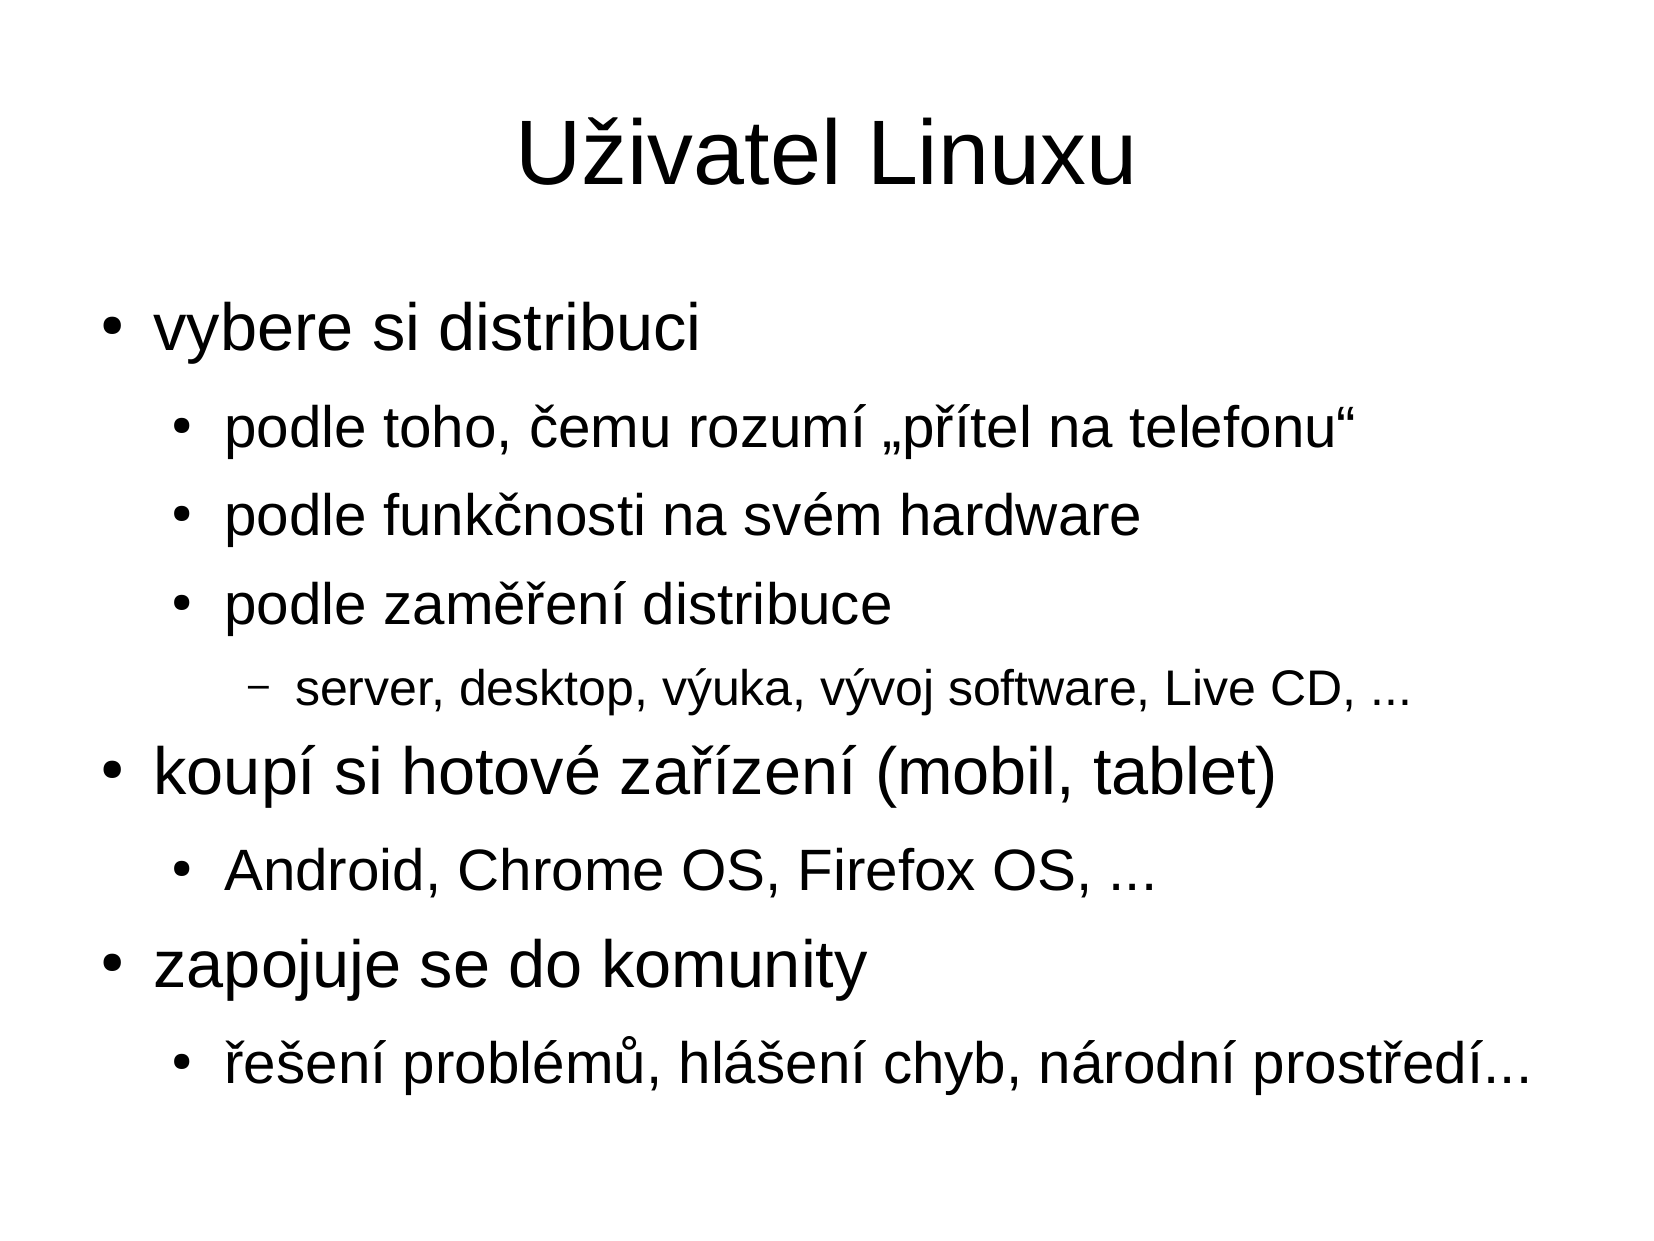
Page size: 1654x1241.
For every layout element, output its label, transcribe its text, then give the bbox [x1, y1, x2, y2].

title Uživatel Linuxu [82, 56, 1571, 250]
list vybere si distribuci podle toho, čemu rozumí „přítel na telefonu“ podle funkčnosti na svém hardware podle zaměření distribuce server, desktop, výuka, vývoj software, Live CD, ... koupí si hotové zařízení (mobil, tablet) Android, Chrome OS, Firefox OS, ... zapojuje se do komunity řešení problémů, hlášení chyb, národní prostředí... [82, 290, 1571, 1097]
